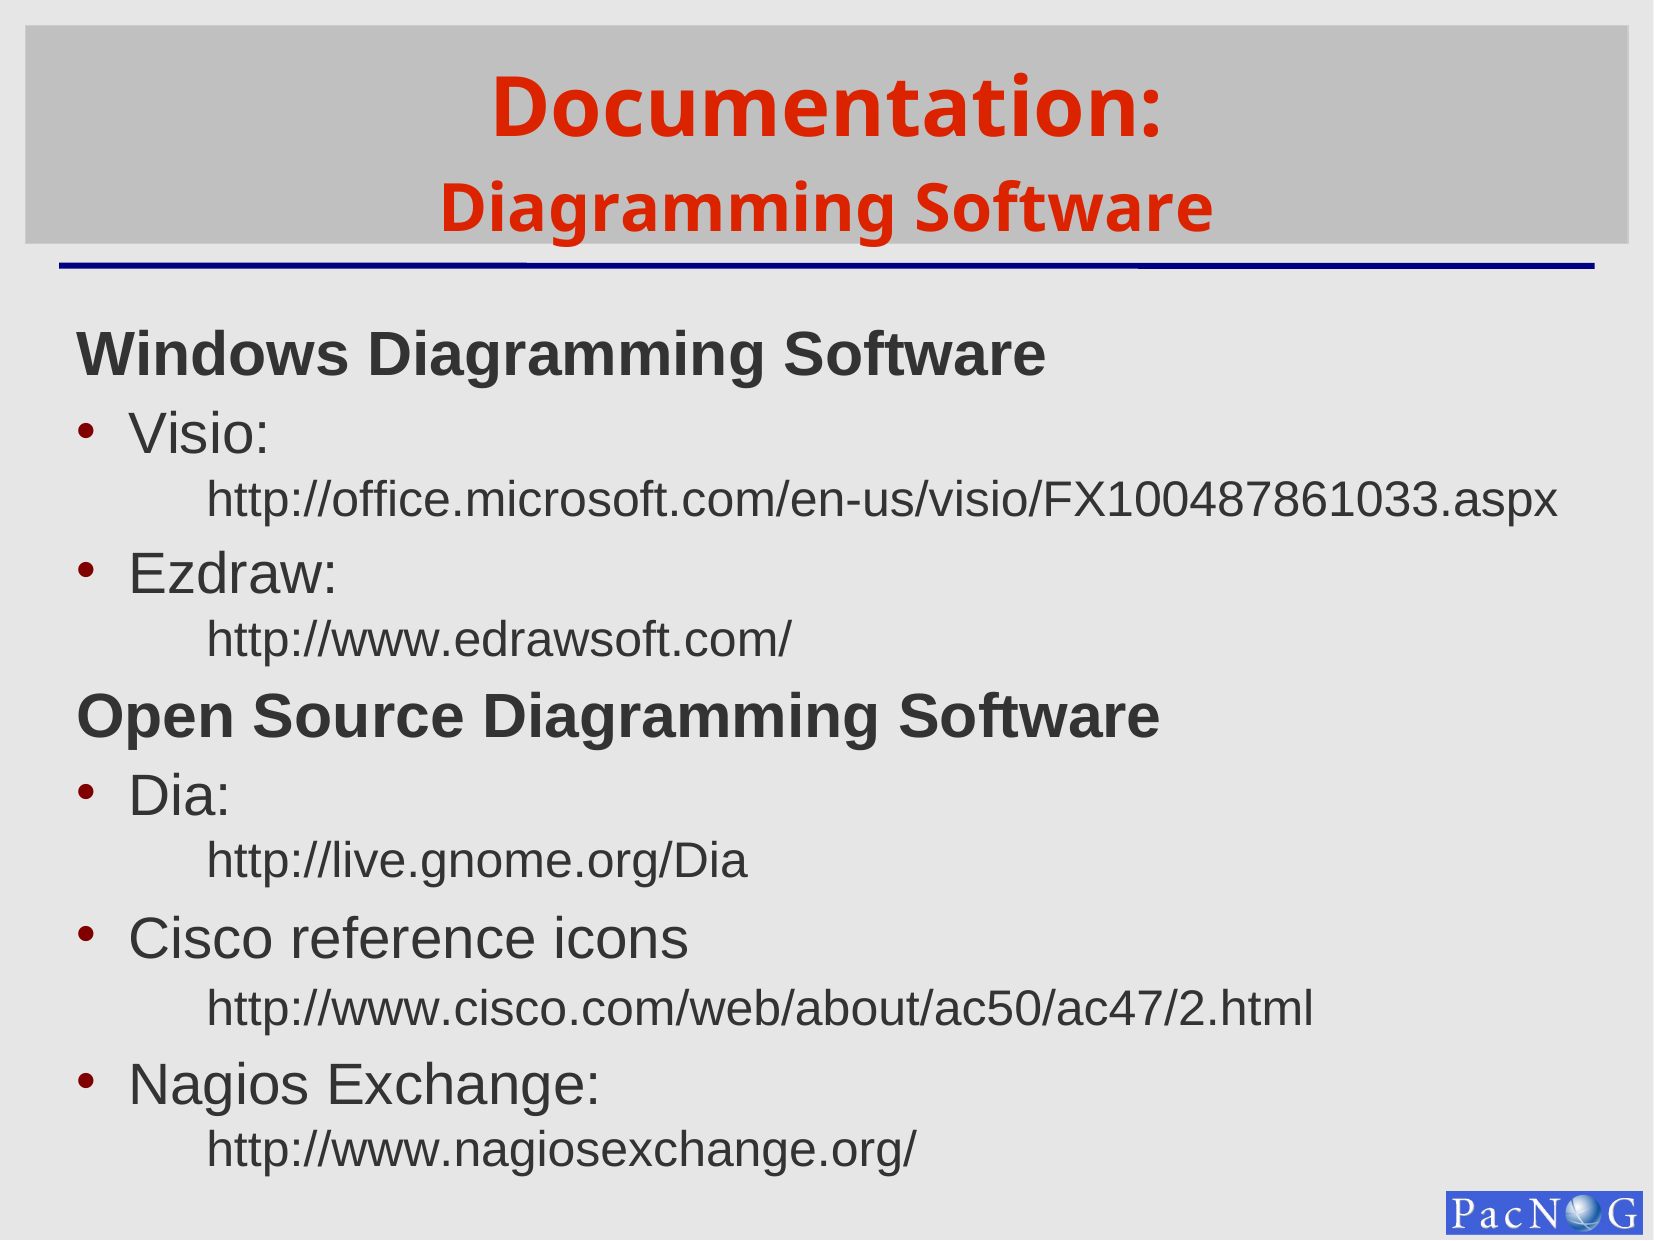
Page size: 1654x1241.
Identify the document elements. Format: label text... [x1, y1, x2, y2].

title Documentation: Diagramming Software [121, 46, 1532, 253]
list Windows Diagramming Software Visio: http://office.microsoft.com/en-us/visio/FX100487861033.aspx Ezdraw: http://www.edrawsoft.com/ Open Source Diagramming Software Dia: http://live.gnome.org/Dia Cisco reference icons http://www.cisco.com/web/about/ac50/ac47/2.html Nagios Exchange: http://www.nagiosexchange.org/ [59, 322, 1593, 1182]
picture [1446, 1191, 1643, 1235]
